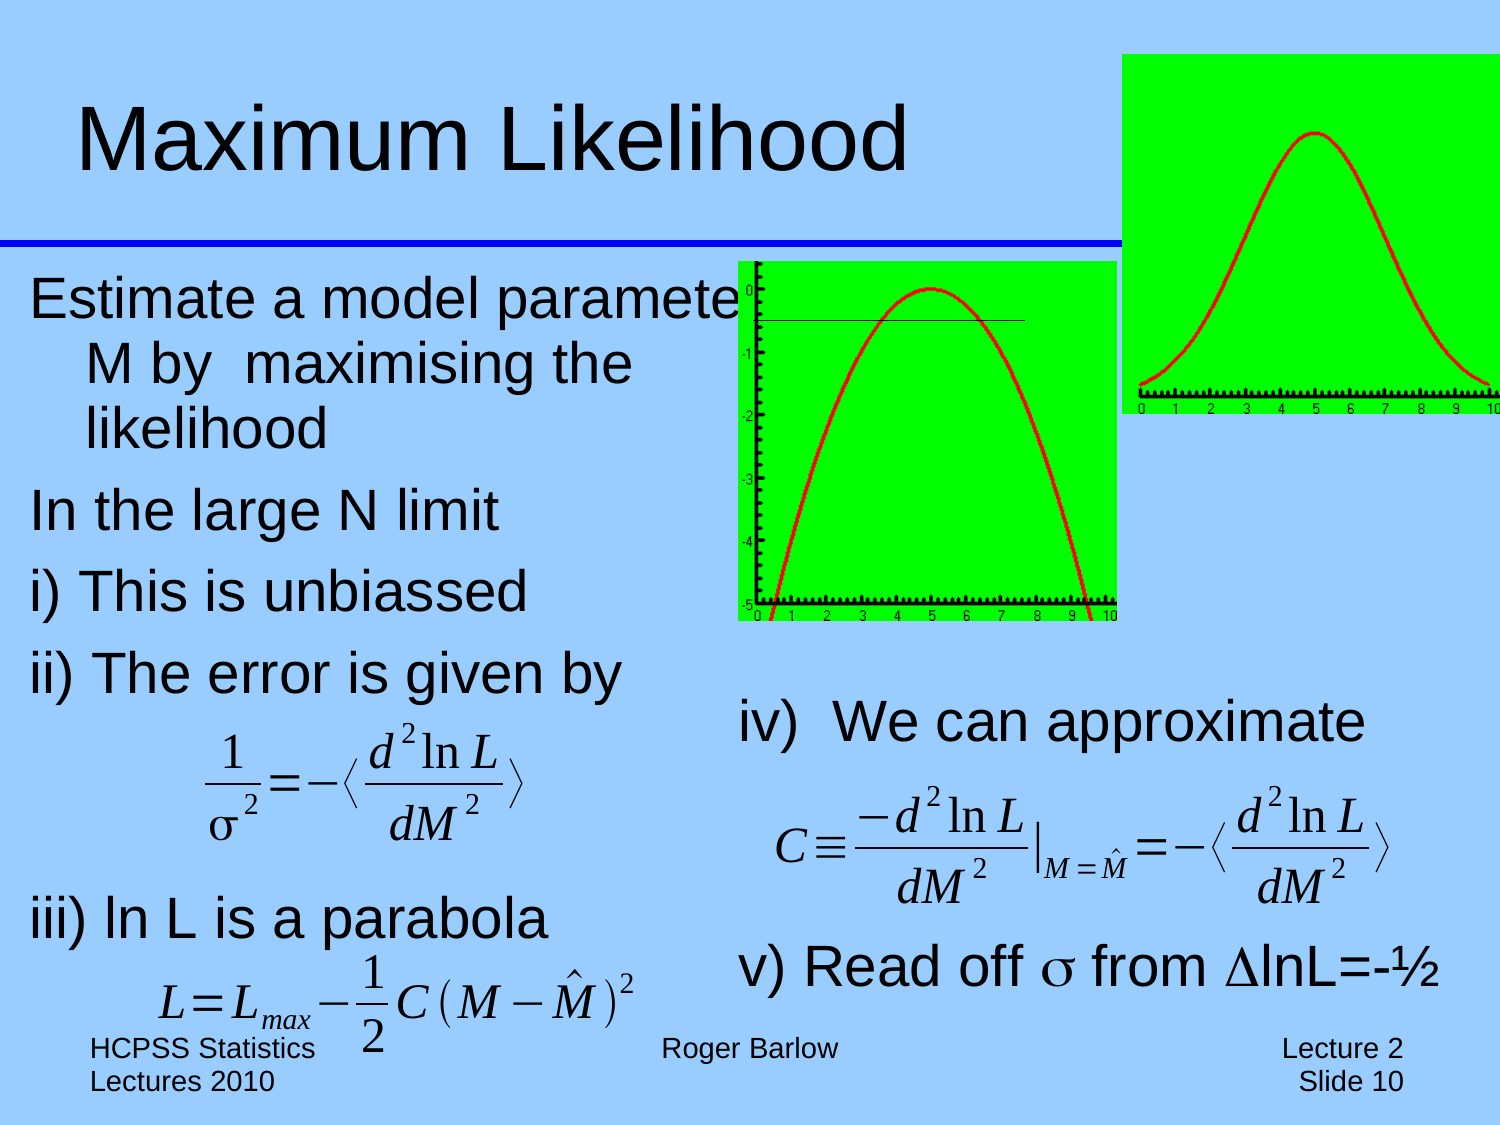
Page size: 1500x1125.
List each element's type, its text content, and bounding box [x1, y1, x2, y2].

list iv) We can approximate v) Read off s from lnL=-½ [738, 688, 1457, 1125]
chart [147, 943, 641, 1063]
picture [738, 261, 1117, 621]
picture [1122, 54, 1500, 414]
title Maximum Likelihood [75, 45, 1426, 233]
chart [768, 779, 1398, 916]
list Estimate a model parameter M by maximising the likelihood In the large N limit i) This is unbiassed ii) The error is given by iii) ln L is a parabola [29, 265, 768, 1009]
